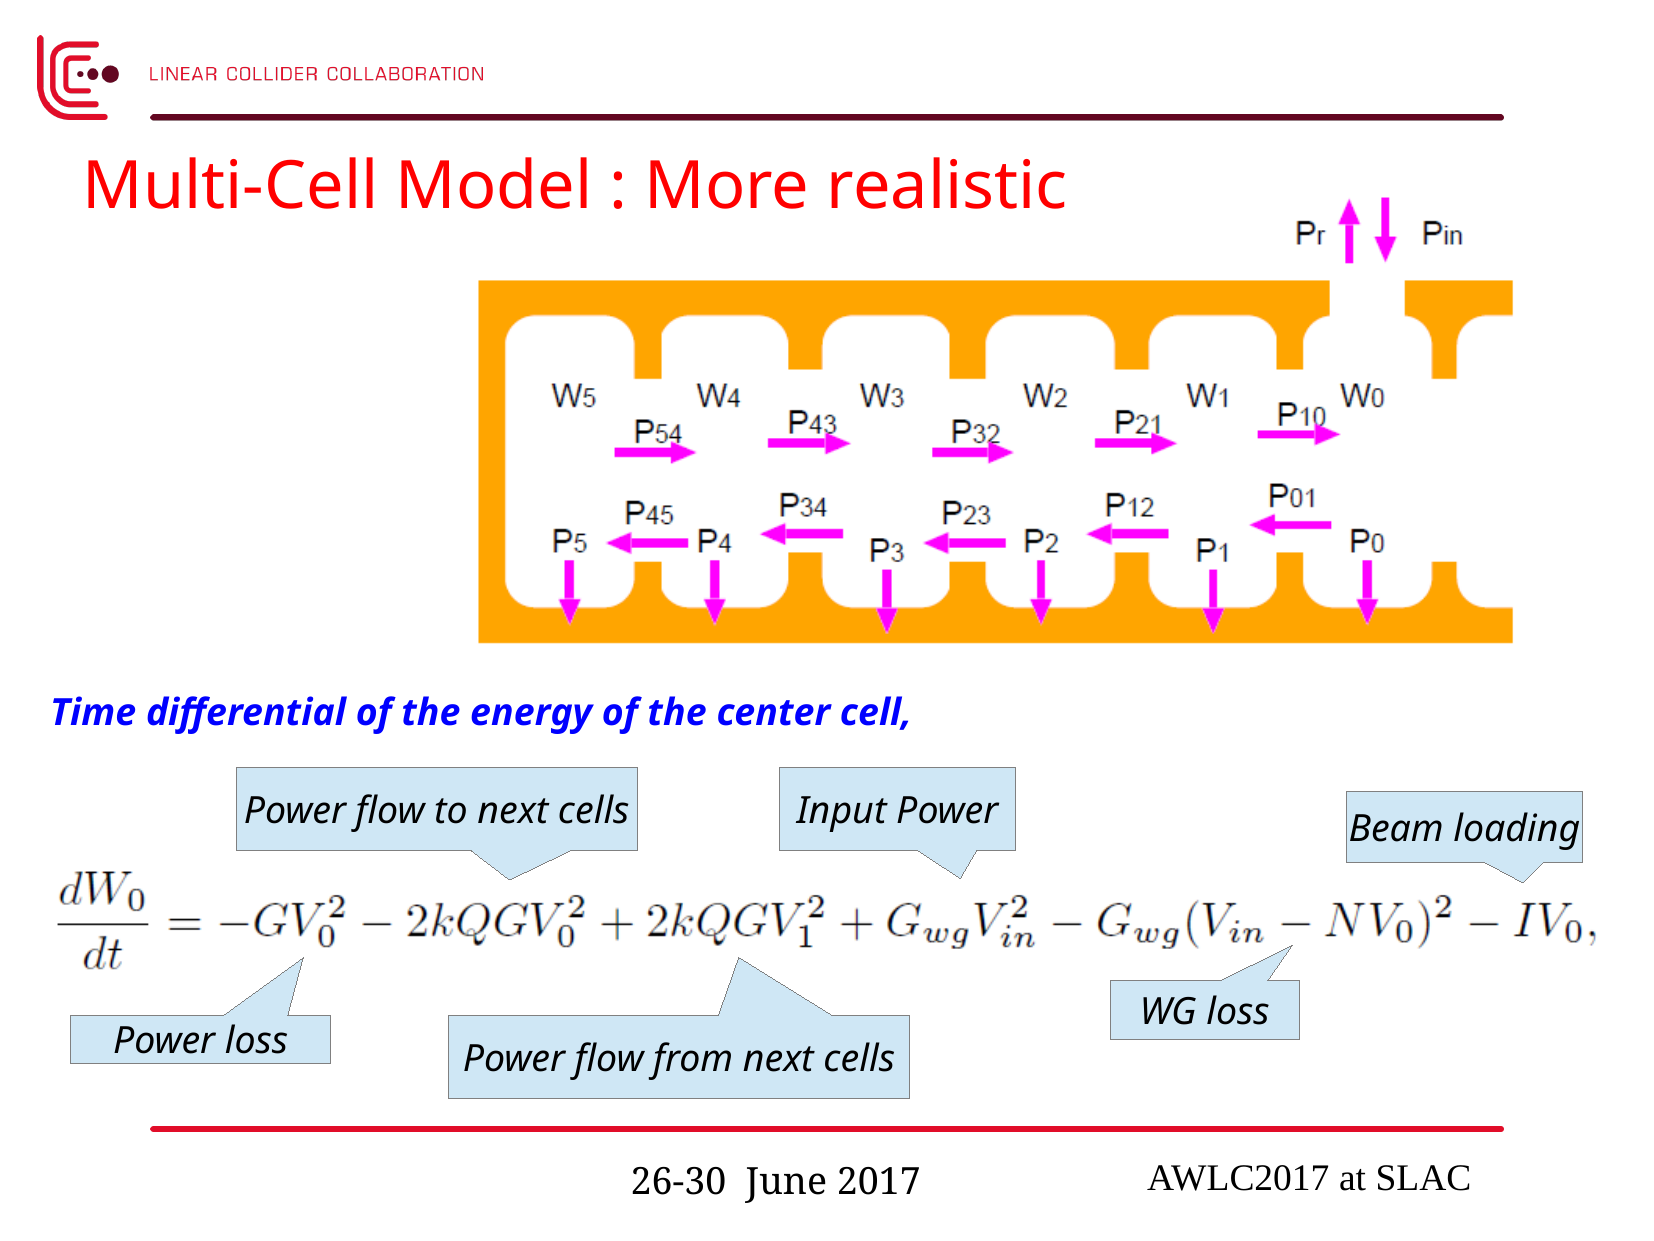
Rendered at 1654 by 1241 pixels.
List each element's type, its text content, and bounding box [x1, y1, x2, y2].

text_box Power flow from next cells [448, 957, 910, 1099]
text_box Power flow to next cells [236, 767, 638, 880]
text_box Power loss [70, 957, 331, 1064]
text_box WG loss [1110, 945, 1300, 1040]
title Multi-Cell Model : More realistic [82, 78, 1571, 287]
picture [36, 287, 1630, 1132]
text_box Time differential of the energy of the center cell, [35, 677, 989, 745]
text_box Beam loading [1346, 791, 1583, 883]
picture [37, 35, 483, 120]
text_box Input Power [779, 767, 1016, 879]
